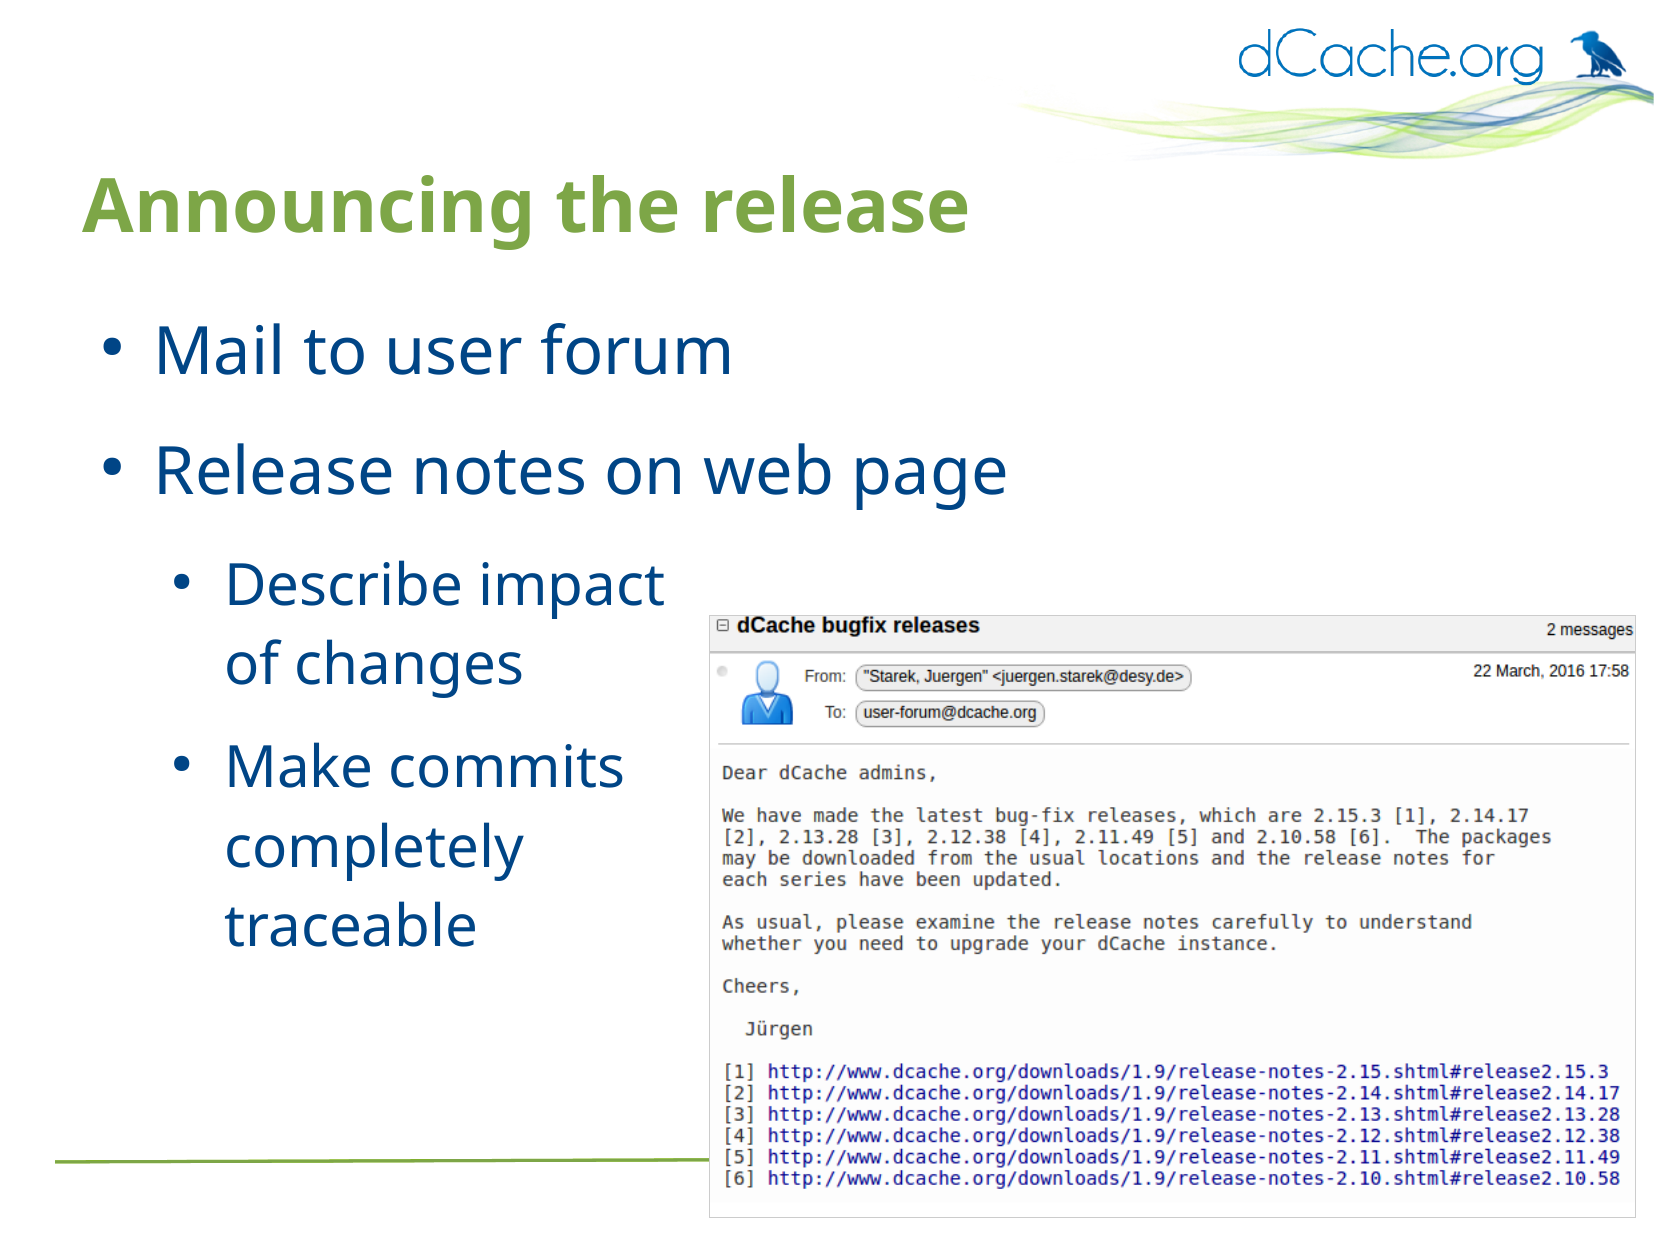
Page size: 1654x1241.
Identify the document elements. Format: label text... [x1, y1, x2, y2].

picture [956, 16, 1654, 169]
picture [709, 615, 1636, 1218]
list Mail to user forum Release notes on web page Describe impact of changes Make commits completely traceable [82, 302, 1571, 1023]
title Announcing the release [82, 156, 1605, 251]
